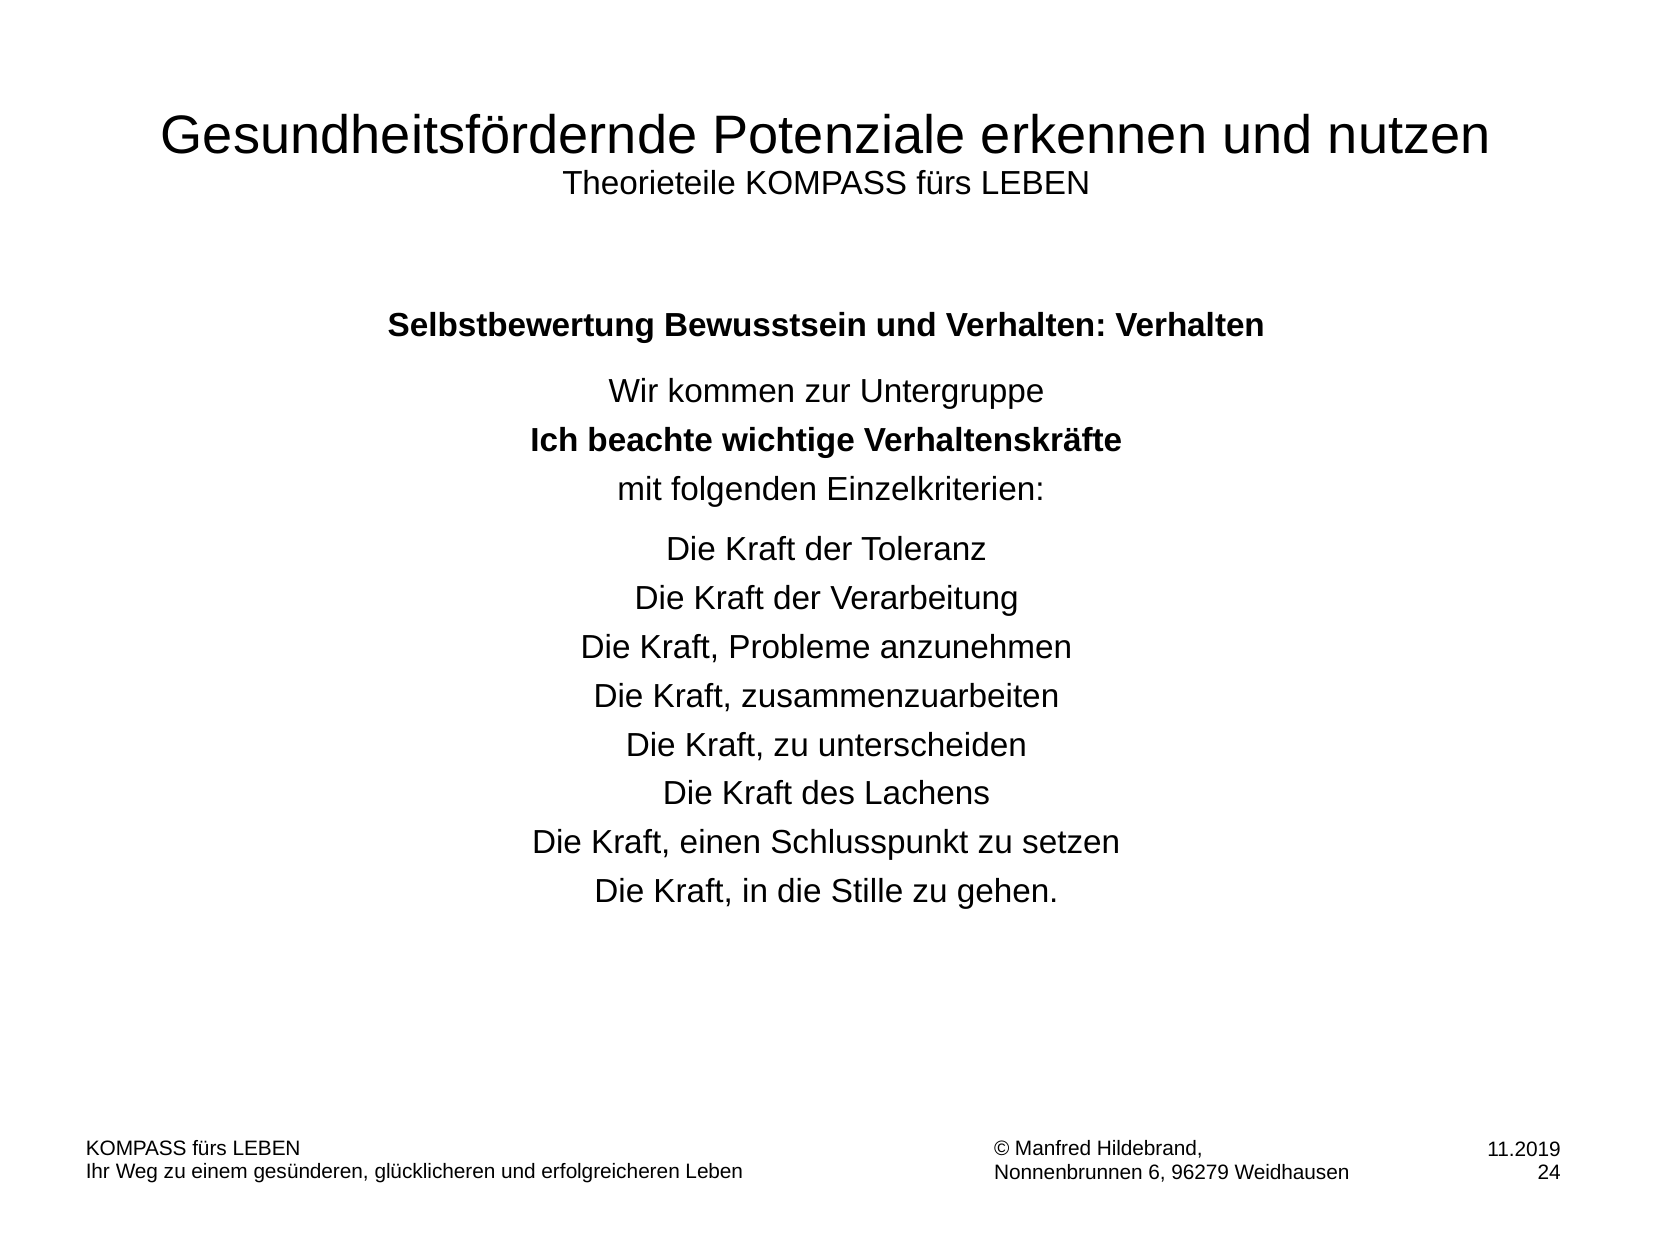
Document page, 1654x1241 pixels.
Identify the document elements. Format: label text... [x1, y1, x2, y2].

text_box KOMPASS fürs LEBEN Ihr Weg zu einem gesünderen, glücklicheren und erfolgreicheren Leben [71, 1118, 964, 1202]
list Selbstbewertung Bewusstsein und Verhalten: Verhalten Wir kommen zur Untergruppe Ich beachte wichtige Verhaltenskräfte mit folgenden Einzelkriterien: Die Kraft der Toleranz Die Kraft der Verarbeitung Die Kraft, Probleme anzunehmen Die Kraft, zusammenzuarbeiten Die Kraft, zu unterscheiden Die Kraft des Lachens Die Kraft, einen Schlusspunkt zu setzen Die Kraft, in die Stille zu gehen. [82, 306, 1571, 1091]
text_box 11.2019 24 [1405, 1118, 1576, 1203]
title Gesundheitsfördernde Potenziale erkennen und nutzen Theorieteile KOMPASS fürs LEBEN [82, 49, 1571, 257]
text_box © Manfred Hildebrand, Nonnenbrunnen 6, 96279 Weidhausen [979, 1118, 1389, 1203]
